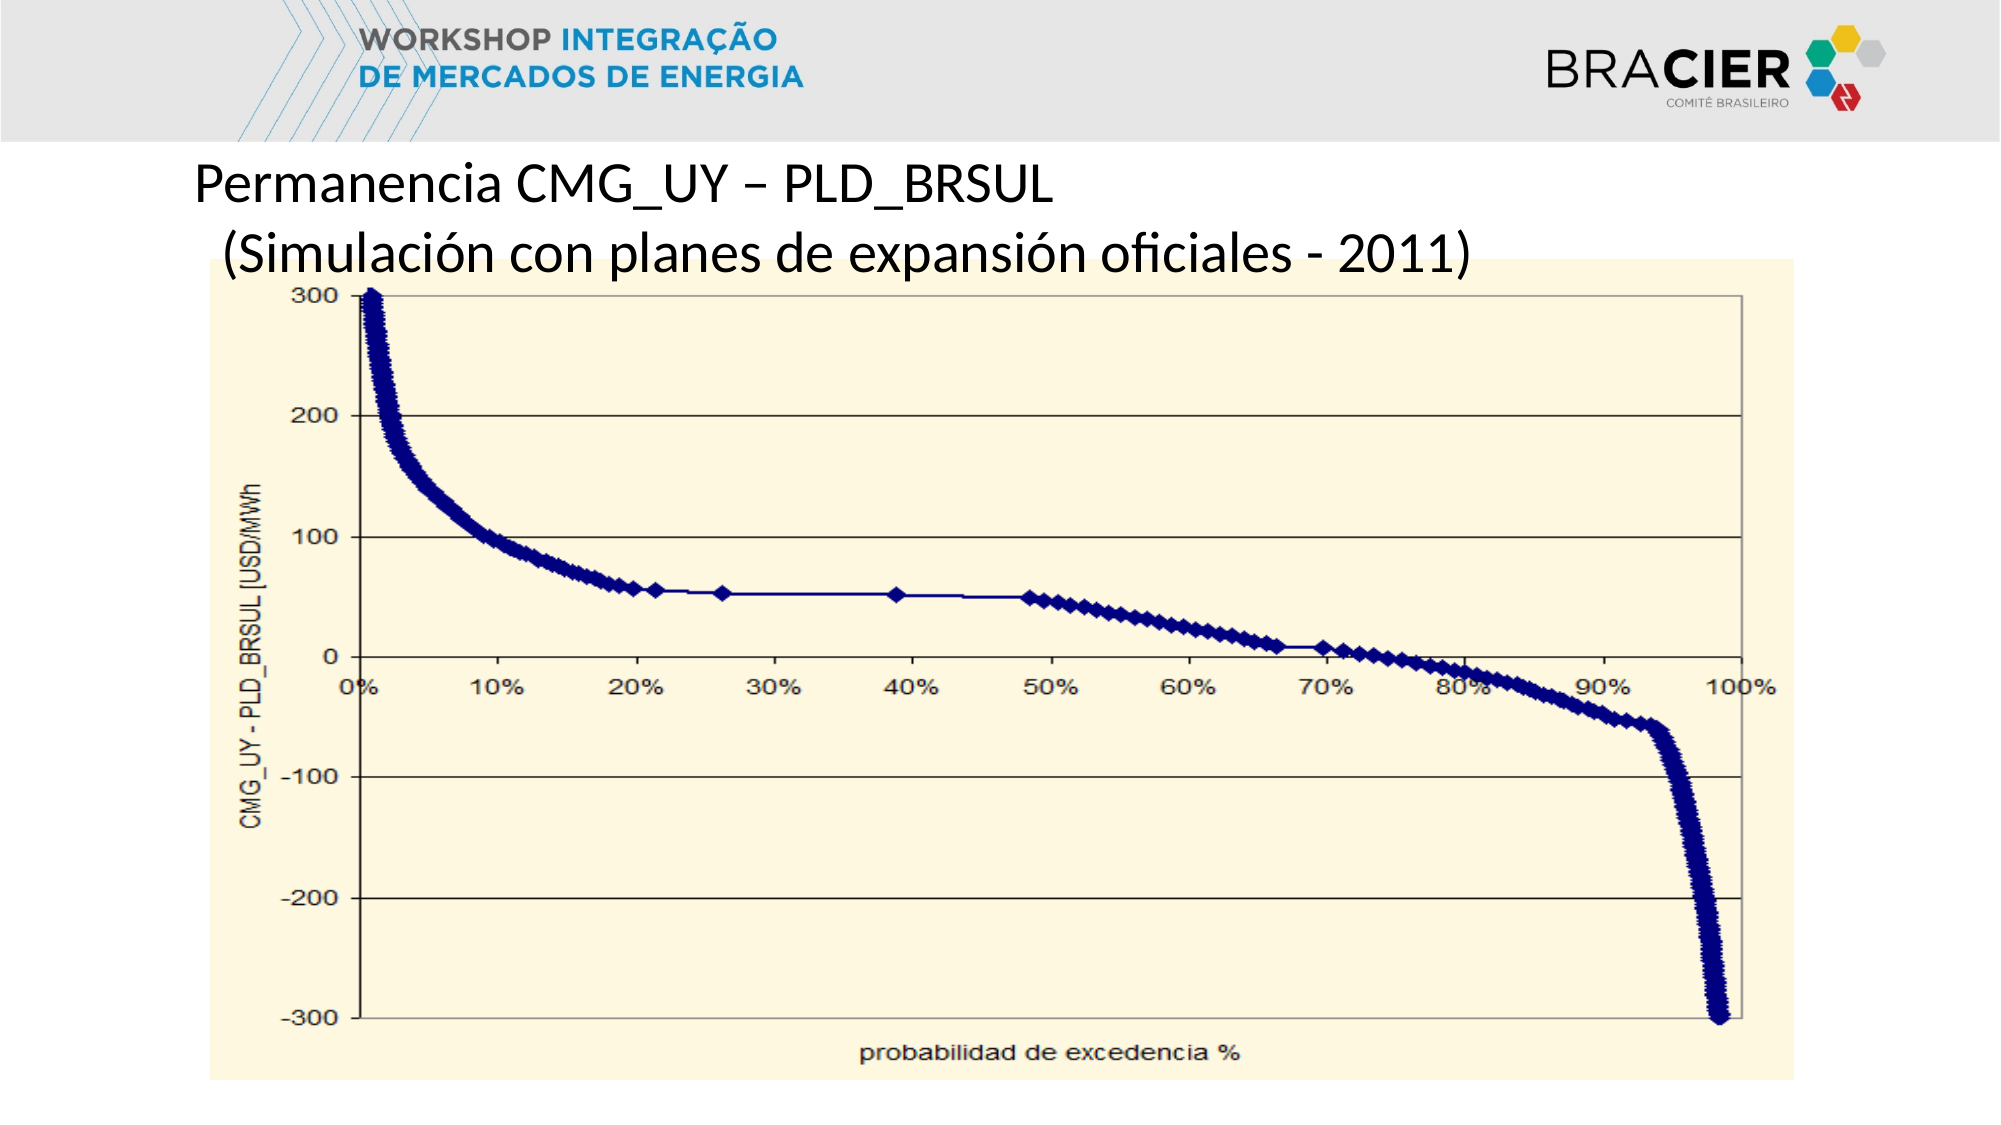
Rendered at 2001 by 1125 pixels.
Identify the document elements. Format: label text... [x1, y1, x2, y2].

title Permanencia CMG_UY – PLD_BRSUL (Simulación con planes de expansión oficiales - 2011) [180, 120, 1881, 308]
picture [210, 308, 1794, 1081]
picture [0, 0, 2000, 142]
